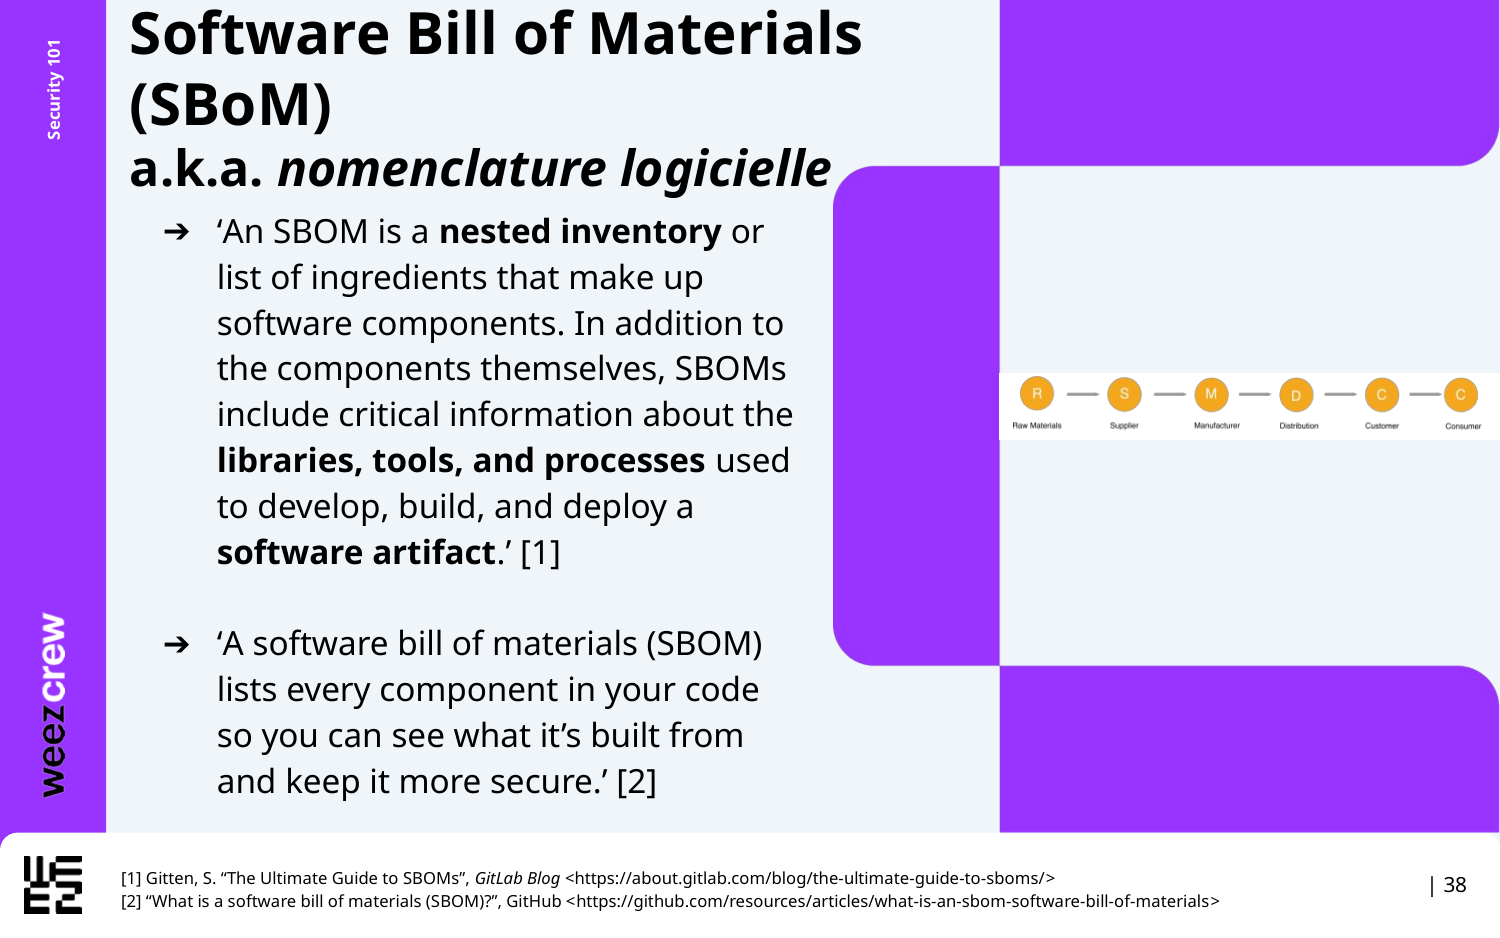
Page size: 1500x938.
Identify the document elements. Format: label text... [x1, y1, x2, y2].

picture [833, 0, 1500, 833]
picture [24, 856, 82, 914]
title Software Bill of Materials (SBoM) a.k.a. nomenclature logicielle [115, 24, 1076, 170]
picture [43, 612, 65, 798]
title Security 101 [0, 24, 107, 497]
list ‘An SBOM is a nested inventory or list of ingredients that make up software components. In addition to the components themselves, SBOMs include critical information about the libraries, tools, and processes used to develop, build, and deploy a software artifact.’ [1] ‘A software bill of materials (SBOM) lists every component in your code so you can see what it’s built from and keep it more secure.’ [2] [126, 188, 816, 809]
slide_number | <number> [1426, 850, 1482, 922]
subtitle [1] Gitten, S. “The Ultimate Guide to SBOMs”, GitLab Blog <https://about.gitlab.com/blog/the-ultimate-guide-to-sboms/> [2] “What is a software bill of materials (SBOM)?”, GitHub <https://github.com/resources/articles/what-is-an-sbom-software-bill-of-materials> [106, 836, 1426, 938]
